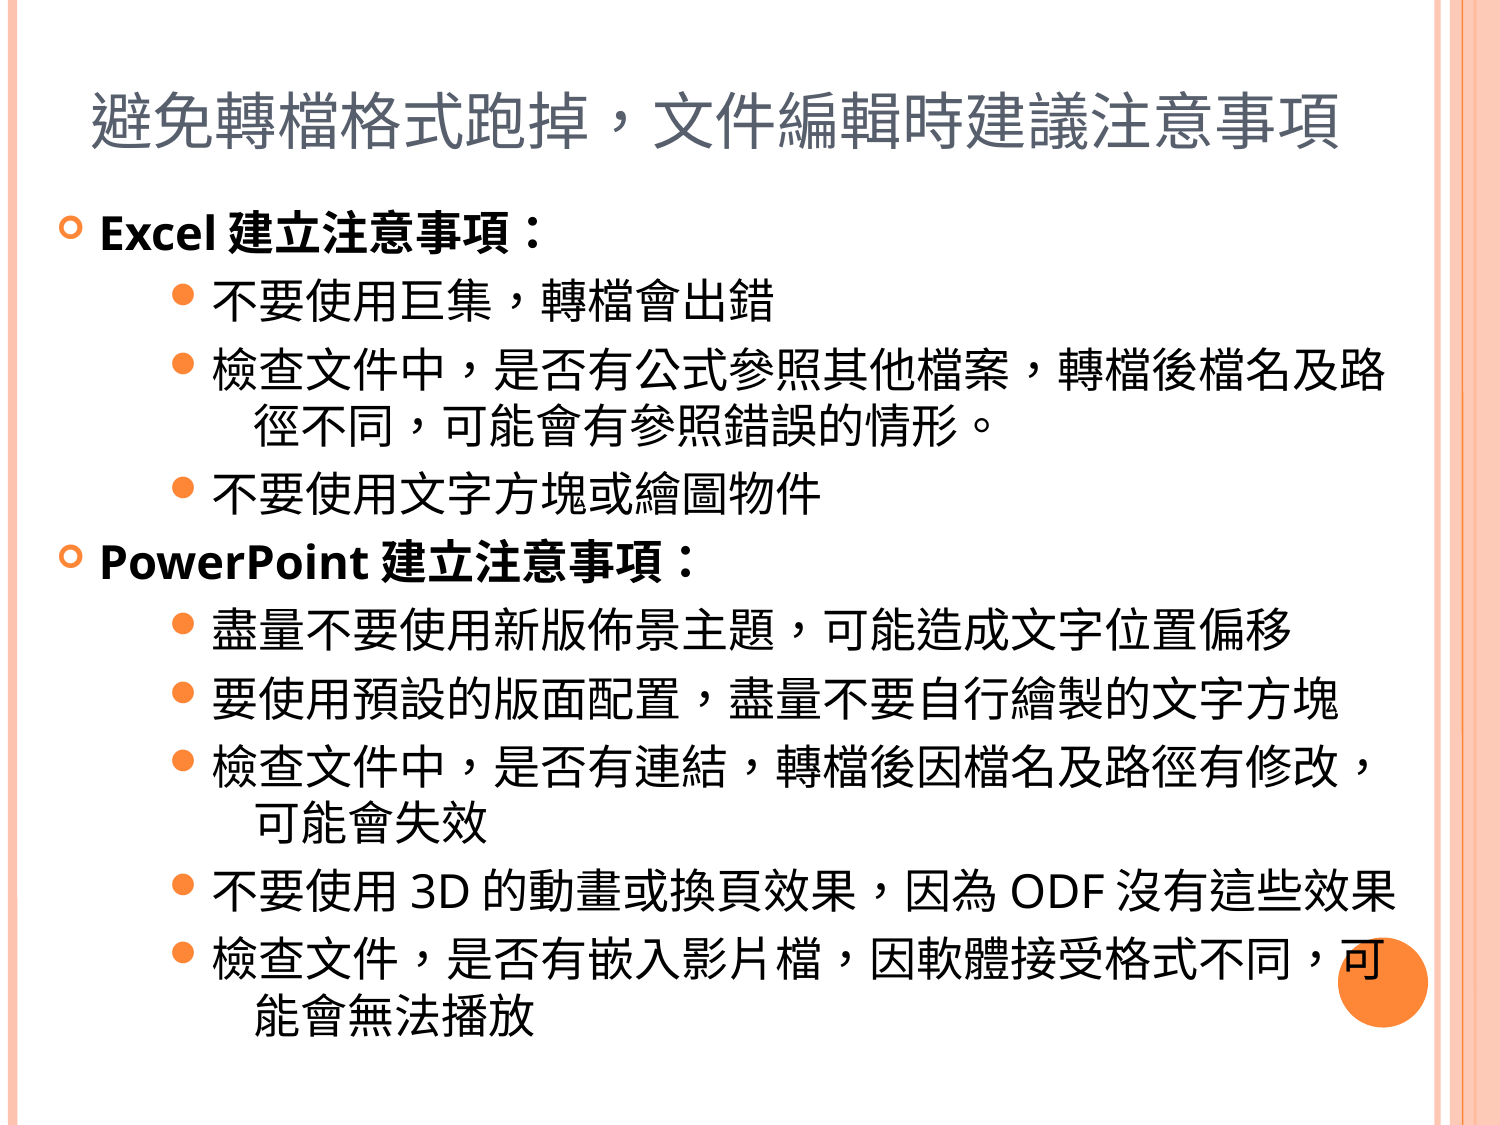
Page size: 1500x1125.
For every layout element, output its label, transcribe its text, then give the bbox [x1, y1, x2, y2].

list Excel建立注意事項： 不要使用巨集，轉檔會出錯 檢查文件中，是否有公式參照其他檔案，轉檔後檔名及路徑不同，可能會有參照錯誤的情形。 不要使用文字方塊或繪圖物件 PowerPoint建立注意事項： 盡量不要使用新版佈景主題，可能造成文字位置偏移 要使用預設的版面配置，盡量不要自行繪製的文字方塊 檢查文件中，是否有連結，轉檔後因檔名及路徑有修改，可能會失效 不要使用3D的動畫或換頁效果，因為ODF沒有這些效果 檢查文件，是否有嵌入影片檔，因軟體接受格式不同，可能會無法播放 [41, 196, 1424, 1106]
title 避免轉檔格式跑掉，文件編輯時建議注意事項 [75, 45, 1388, 196]
